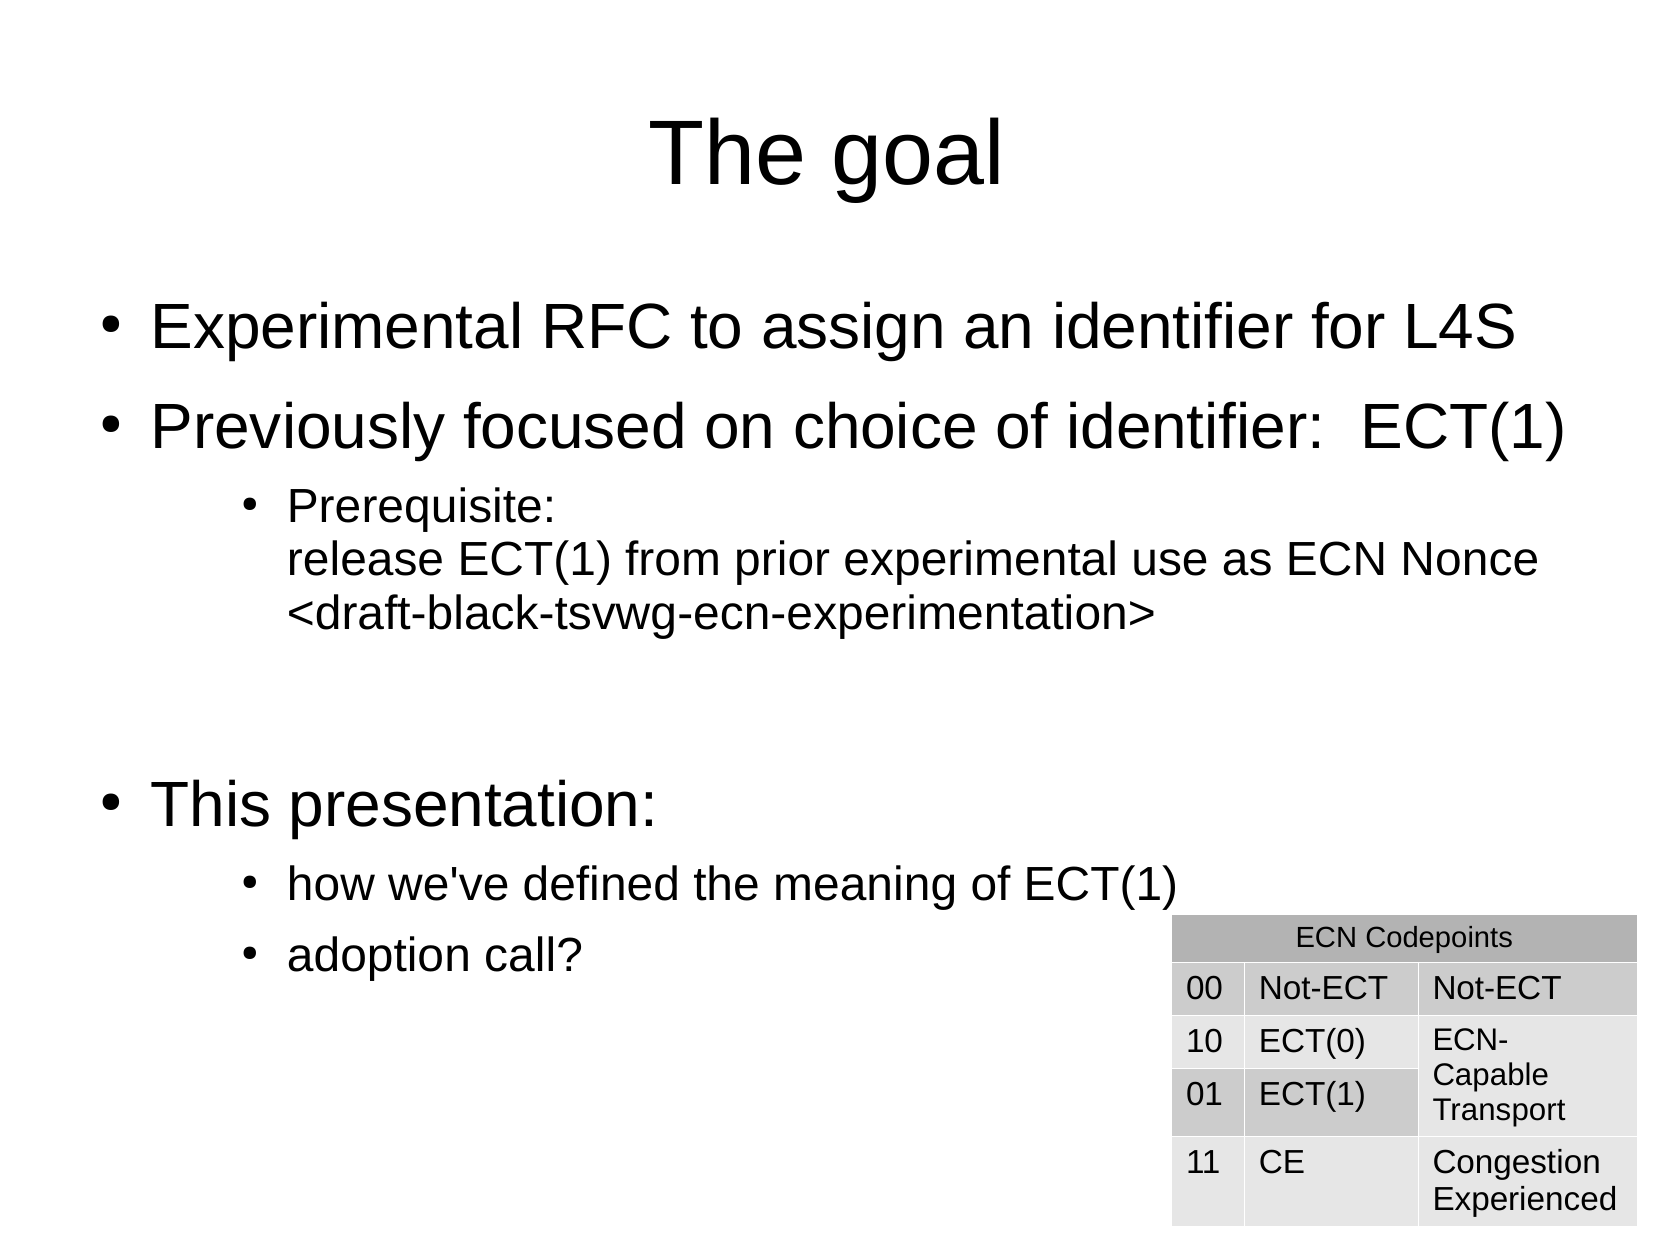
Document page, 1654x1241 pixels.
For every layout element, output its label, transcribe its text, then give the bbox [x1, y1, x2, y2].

table_cell CE [1245, 1137, 1418, 1226]
table_cell Not-ECT [1245, 963, 1418, 1015]
table_header ECN Codepoints [1172, 915, 1637, 962]
table_cell 00 [1172, 963, 1244, 1015]
table_cell 10 [1172, 1016, 1244, 1068]
table_cell ECN-Capable Transport [1419, 1016, 1637, 1136]
title The goal [82, 49, 1571, 257]
list Experimental RFC to assign an identifier for L4S Previously focused on choice of identifier: ECT(1) Prerequisite: release ECT(1) from prior experimental use as ECN Nonce <draft-black-tsvwg-ecn-experimentation> This presentation: how we've defined the meaning of ECT(1) adoption call? [82, 290, 1571, 1010]
table_cell 01 [1172, 1069, 1244, 1136]
table_cell Congestion Experienced [1419, 1137, 1637, 1226]
table_cell ECT(1) [1245, 1069, 1418, 1136]
table_cell 11 [1172, 1137, 1244, 1226]
table_cell ECT(0) [1245, 1016, 1418, 1068]
table_cell Not-ECT [1419, 963, 1637, 1015]
